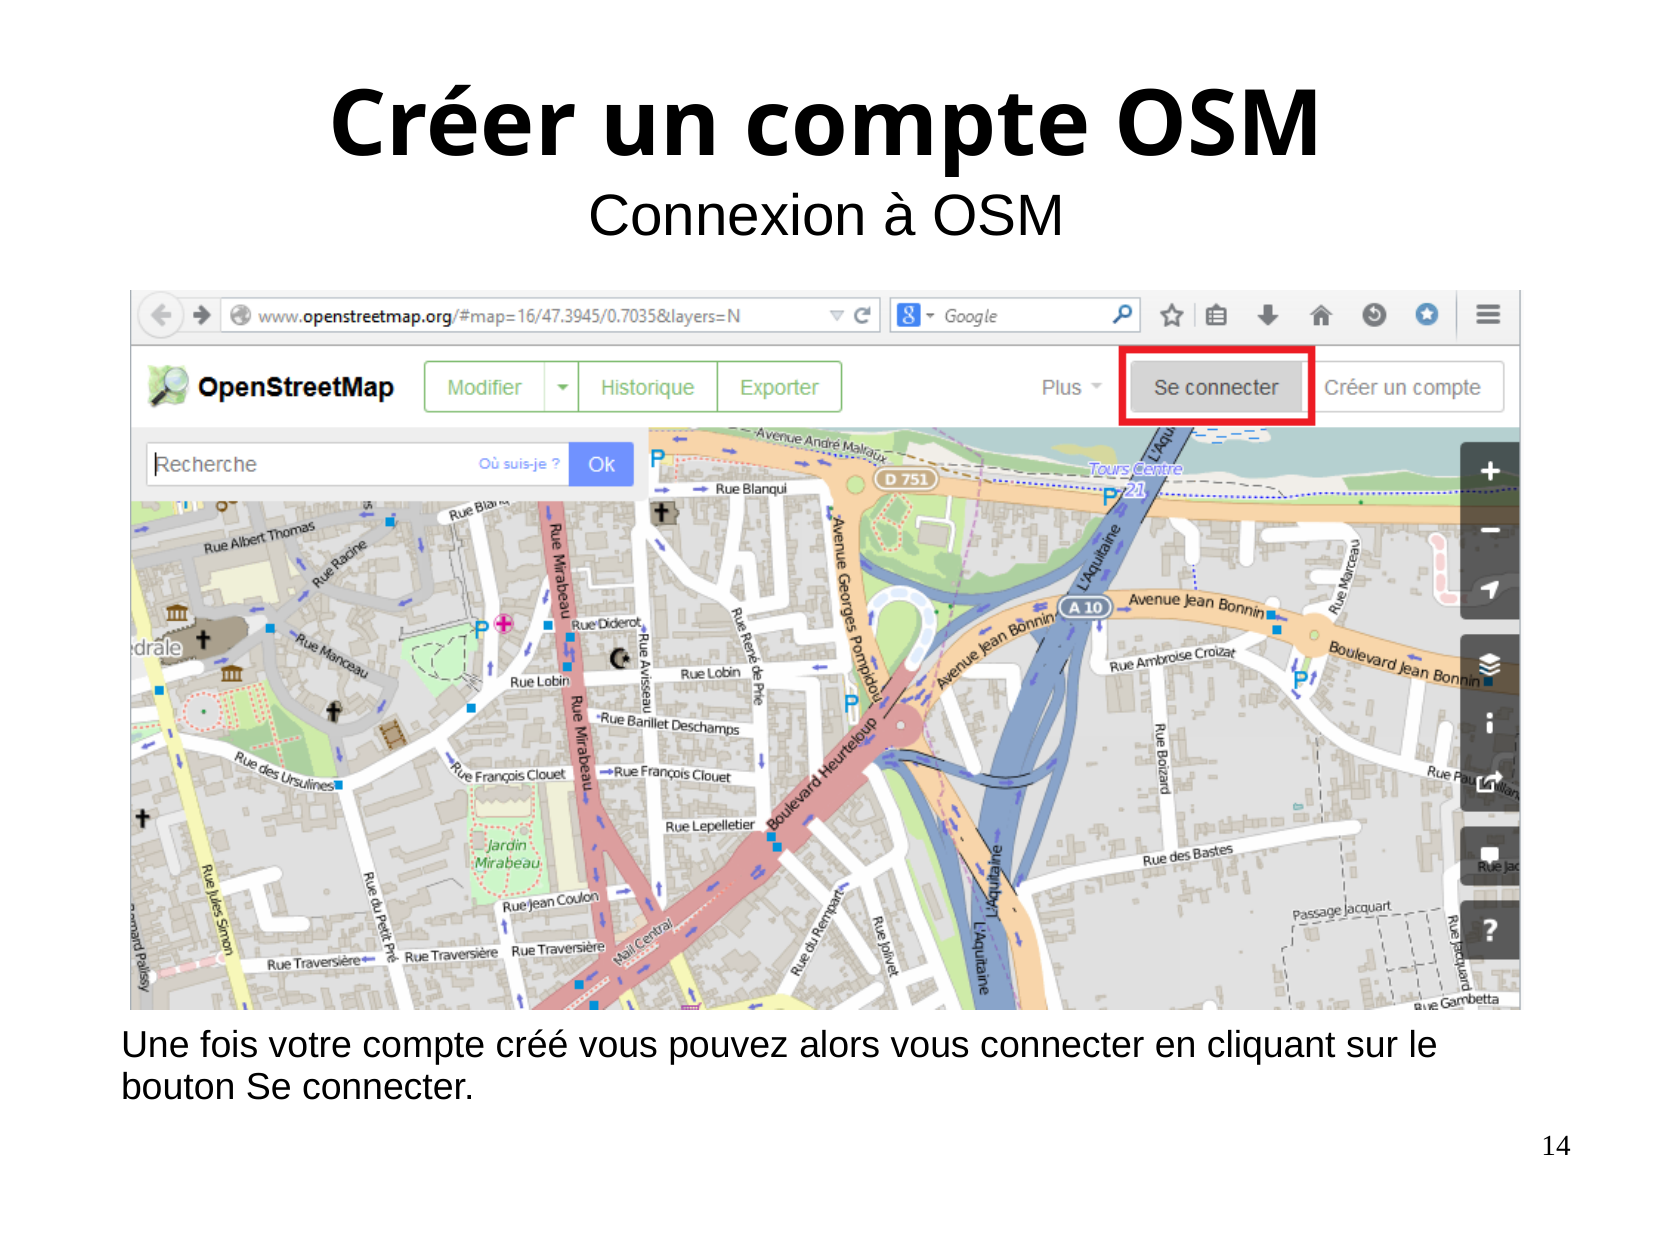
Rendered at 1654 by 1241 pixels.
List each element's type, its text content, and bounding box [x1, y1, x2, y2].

title Créer un compte OSM Connexion à OSM [82, 49, 1571, 257]
picture [130, 290, 1524, 1010]
text_box Une fois votre compte créé vous pouvez alors vous connecter en cliquant sur le bouton Se connecter. [106, 1015, 1536, 1115]
